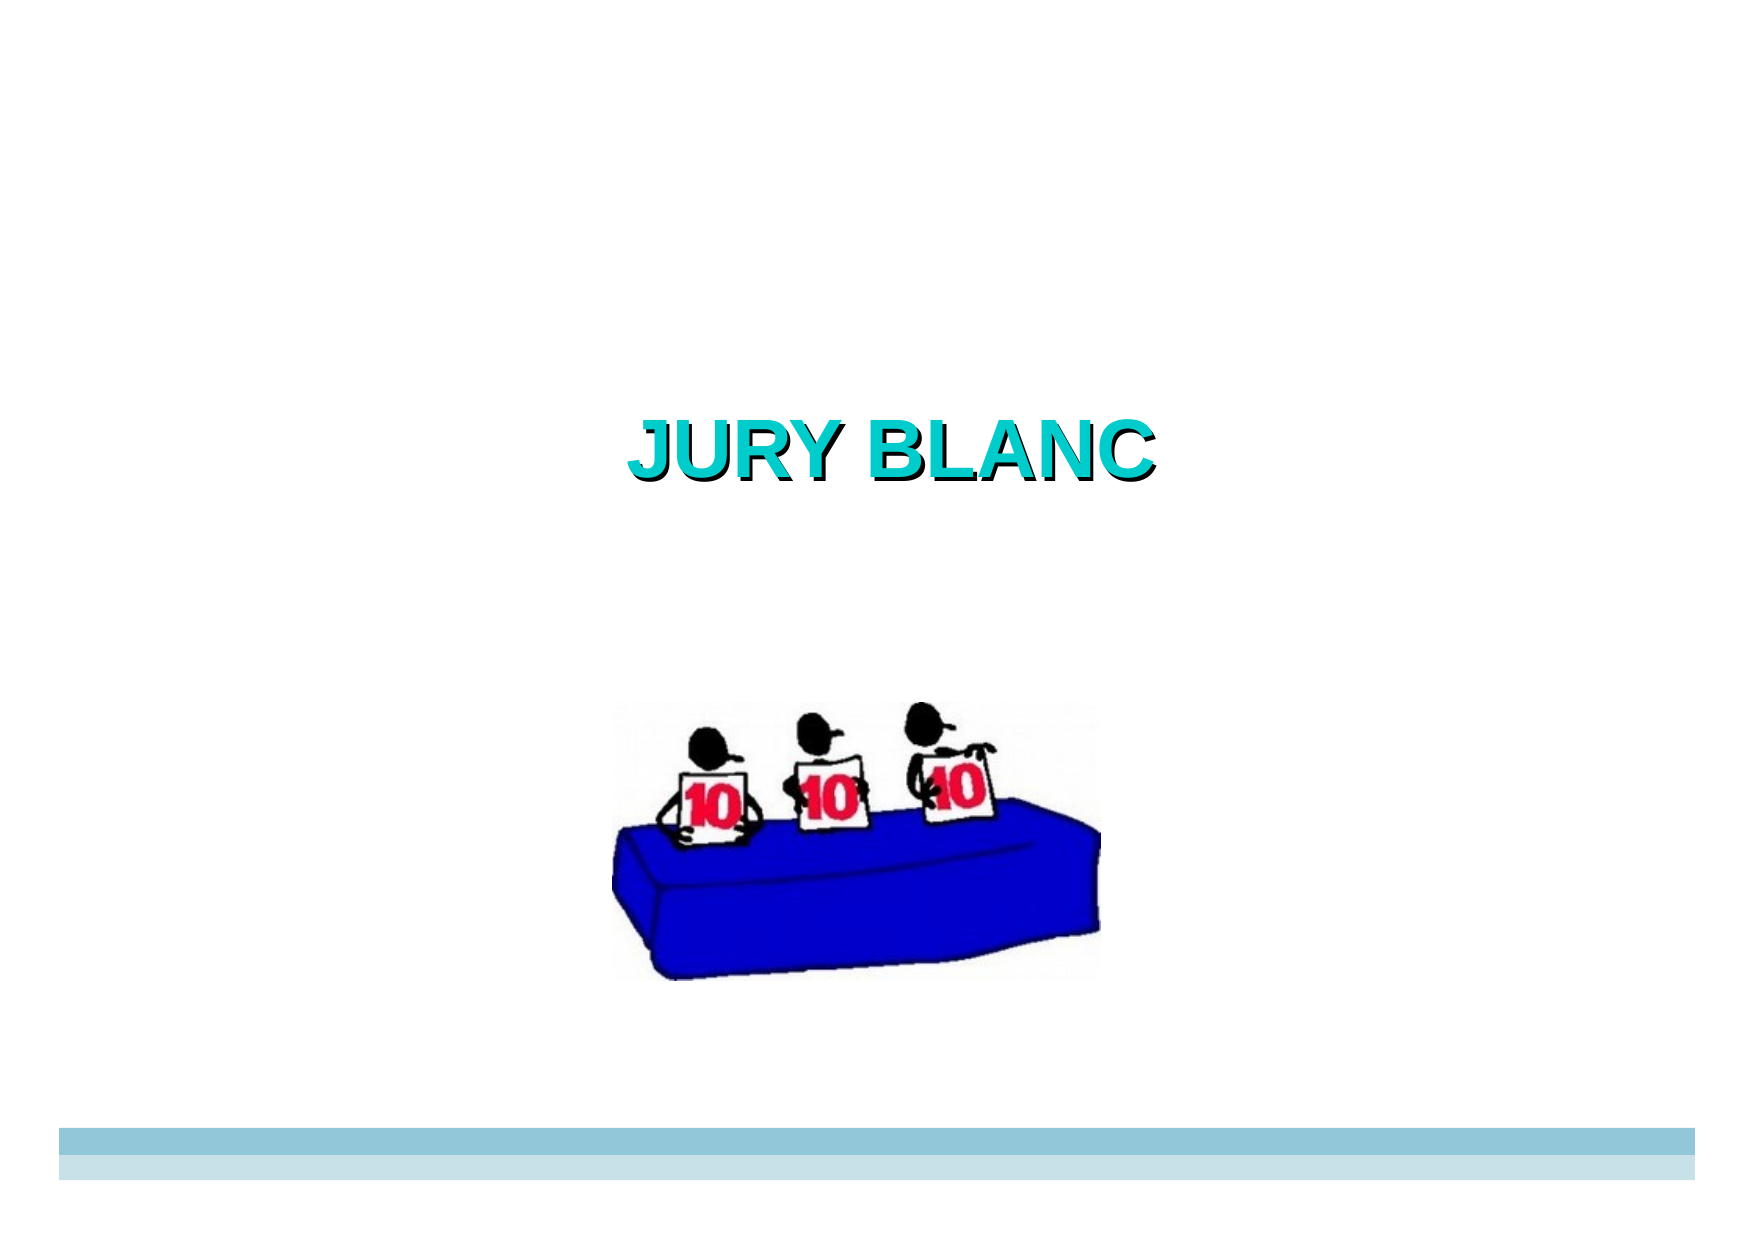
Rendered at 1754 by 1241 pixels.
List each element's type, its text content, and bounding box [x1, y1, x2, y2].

title JURY BLANC [152, 293, 1631, 604]
picture [612, 702, 1101, 981]
